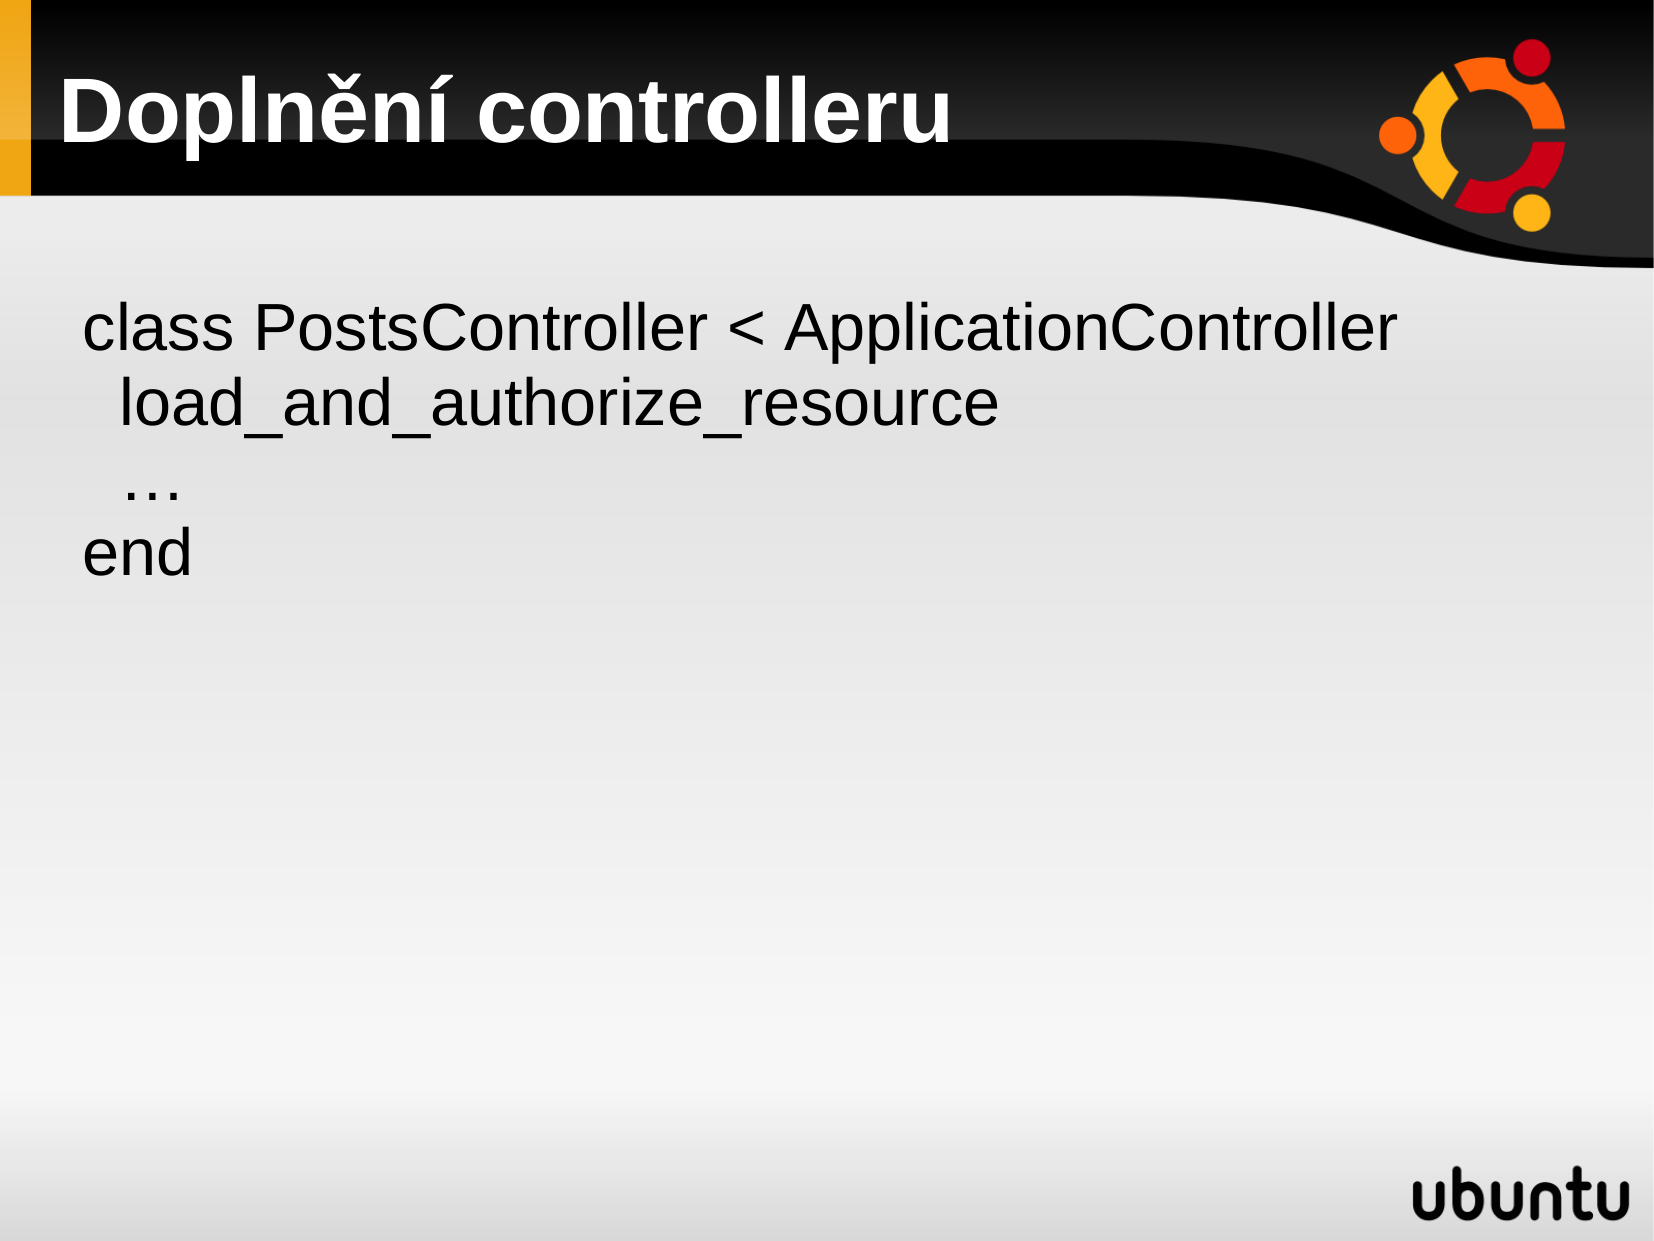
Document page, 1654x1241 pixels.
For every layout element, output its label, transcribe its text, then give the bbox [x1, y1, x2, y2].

title Doplnění controlleru [59, 14, 1565, 207]
picture [0, 0, 1654, 1241]
list class PostsController < ApplicationController load_and_authorize_resource … end [82, 290, 1571, 1094]
